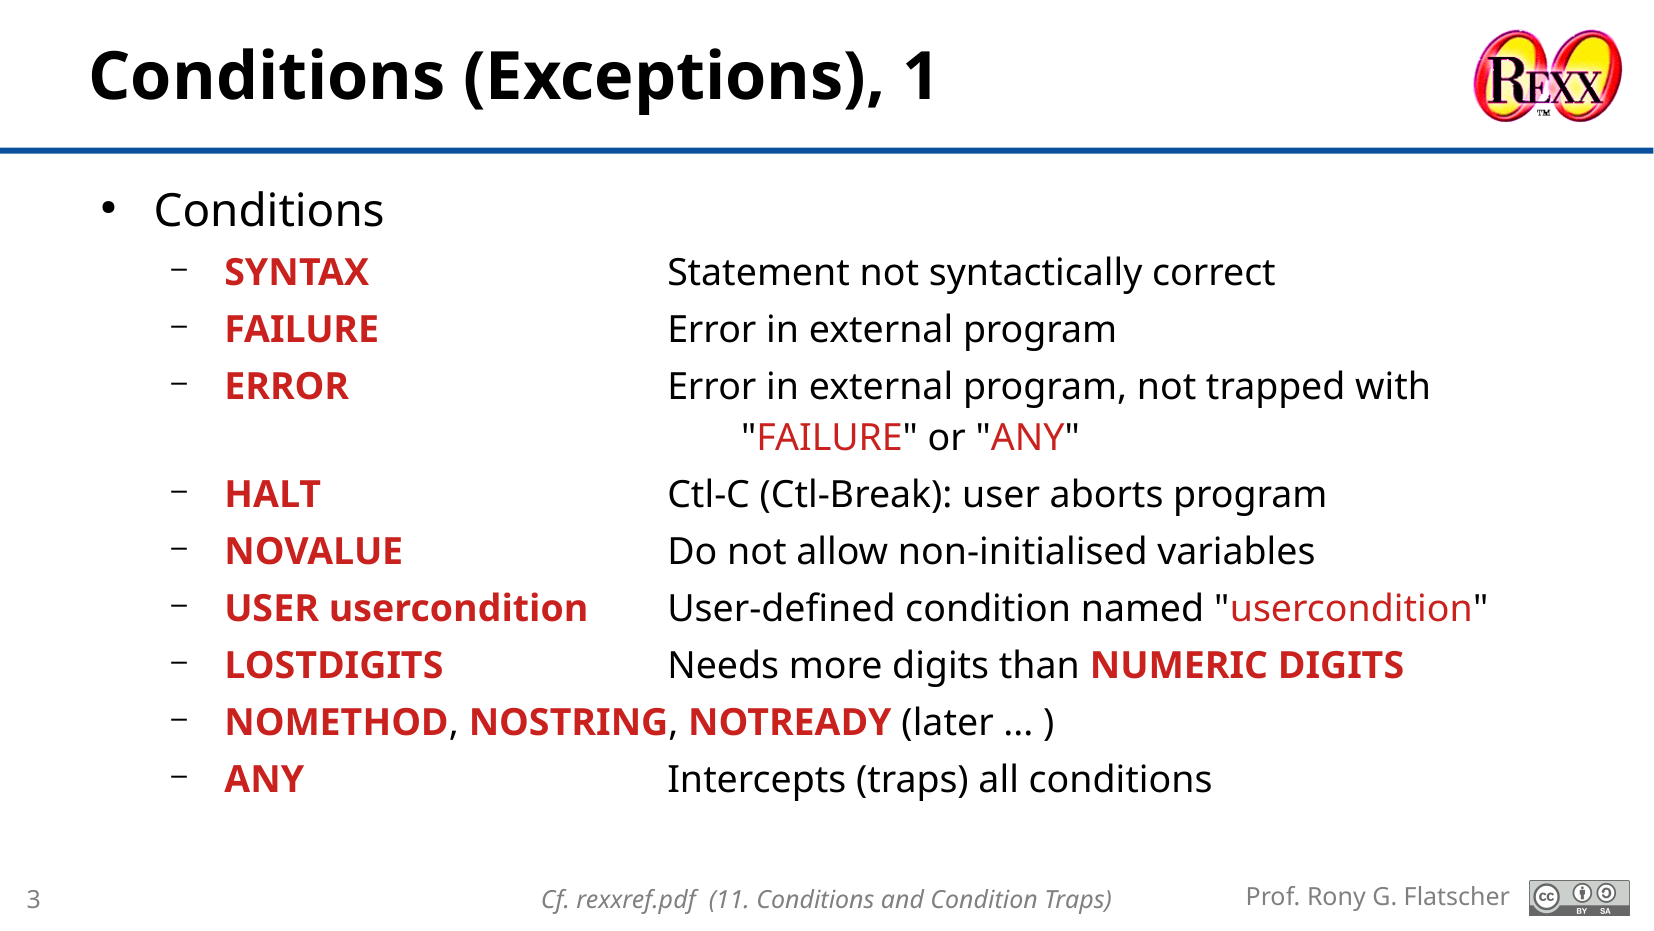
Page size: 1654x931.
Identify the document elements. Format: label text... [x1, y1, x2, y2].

list Conditions SYNTAX Statement not syntactically correct FAILURE Error in external program ERROR Error in external program, not trapped with "FAILURE" or "ANY" HALT Ctl-C (Ctl-Break): user aborts program NOVALUE Do not allow non-initialised variables USER usercondition User-defined condition named "usercondition" LOSTDIGITS Needs more digits than NUMERIC DIGITS NOMETHOD, NOSTRING, NOTREADY (later ... ) ANY Intercepts (traps) all conditions [82, 177, 1571, 857]
text_box Cf. rexxref.pdf (11. Conditions and Condition Traps) [0, 874, 1654, 922]
title Conditions (Exceptions), 1 [29, 0, 1654, 148]
